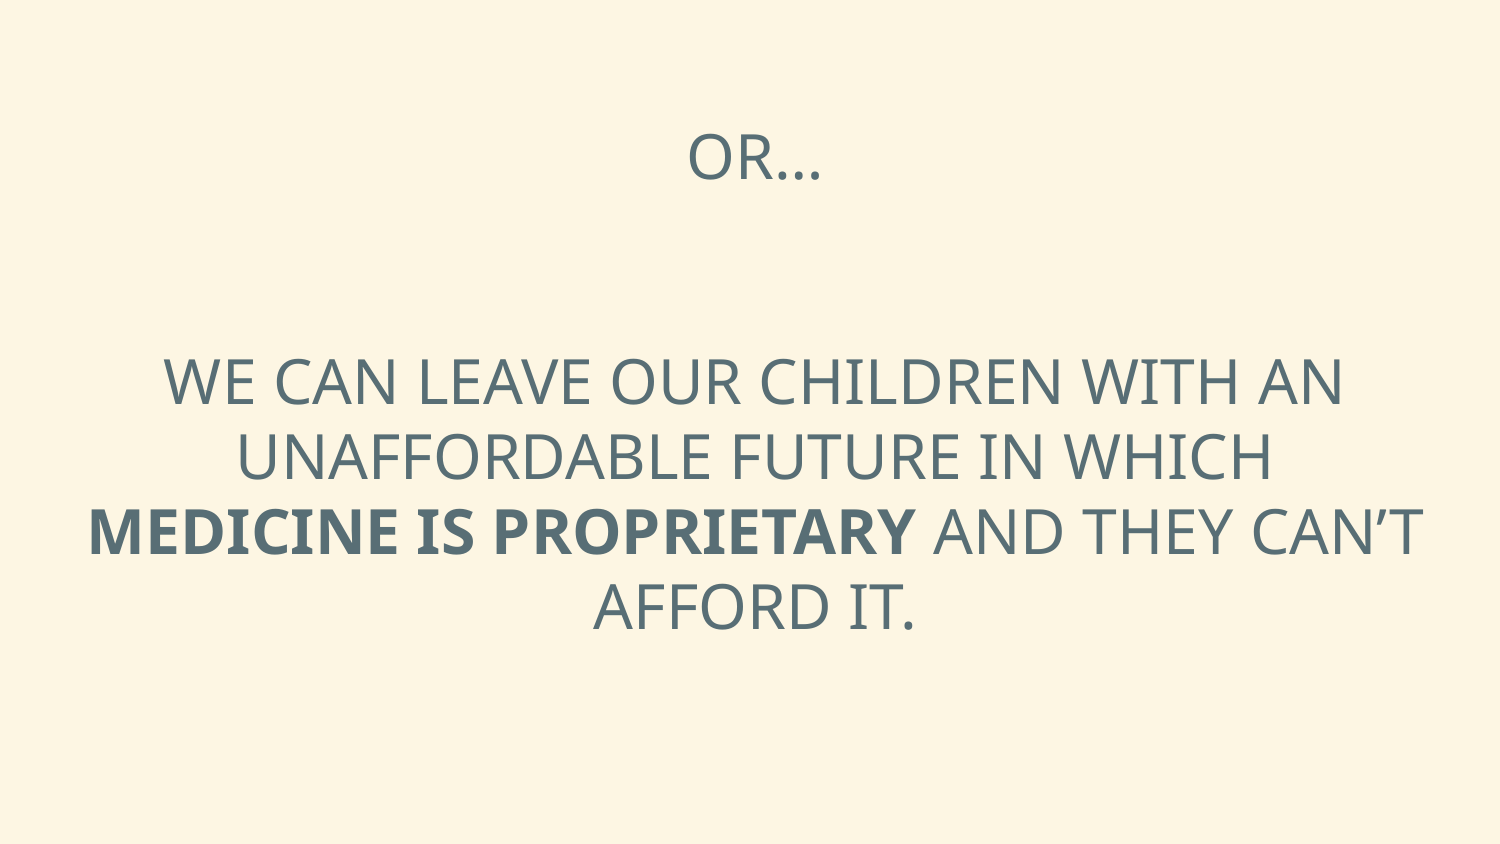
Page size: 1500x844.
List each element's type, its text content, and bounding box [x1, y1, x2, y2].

subtitle OR… WE CAN LEAVE OUR CHILDREN WITH AN UNAFFORDABLE FUTURE IN WHICH MEDICINE IS PROPRIETARY AND THEY CAN’T AFFORD IT. [56, 27, 1455, 802]
